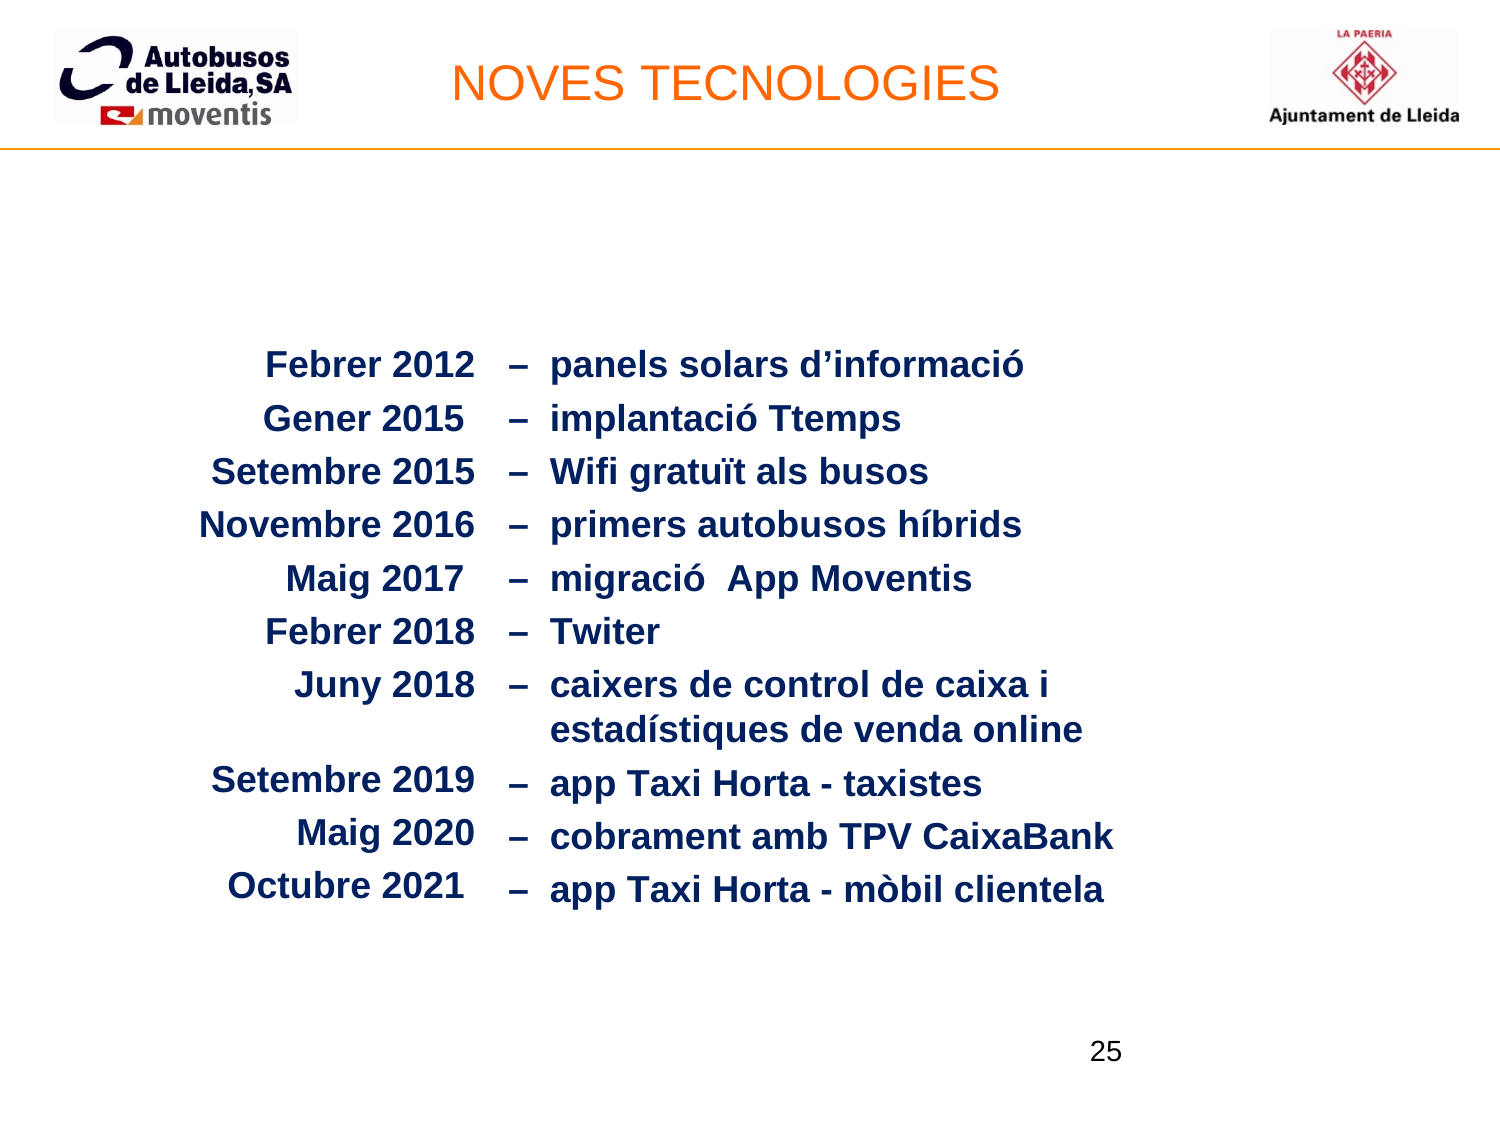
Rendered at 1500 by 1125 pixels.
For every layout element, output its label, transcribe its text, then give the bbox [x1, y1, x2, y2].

text_box NOVES TECNOLOGIES [360, 42, 1093, 114]
text_box – panels solars d’informació – implantació Ttemps – Wifi gratuït als busos – primers autobusos híbrids – migració App Moventis – Twiter – caixers de control de caixa i estadístiques de venda online – app Taxi Horta - taxistes – cobrament amb TPV CaixaBank – app Taxi Horta - mòbil clientela [493, 314, 1500, 1103]
text_box Febrer 2012 Gener 2015 Setembre 2015 Novembre 2016 Maig 2017 Febrer 2018 Juny 2018 Setembre 2019 Maig 2020 Octubre 2021 [88, 314, 491, 1083]
